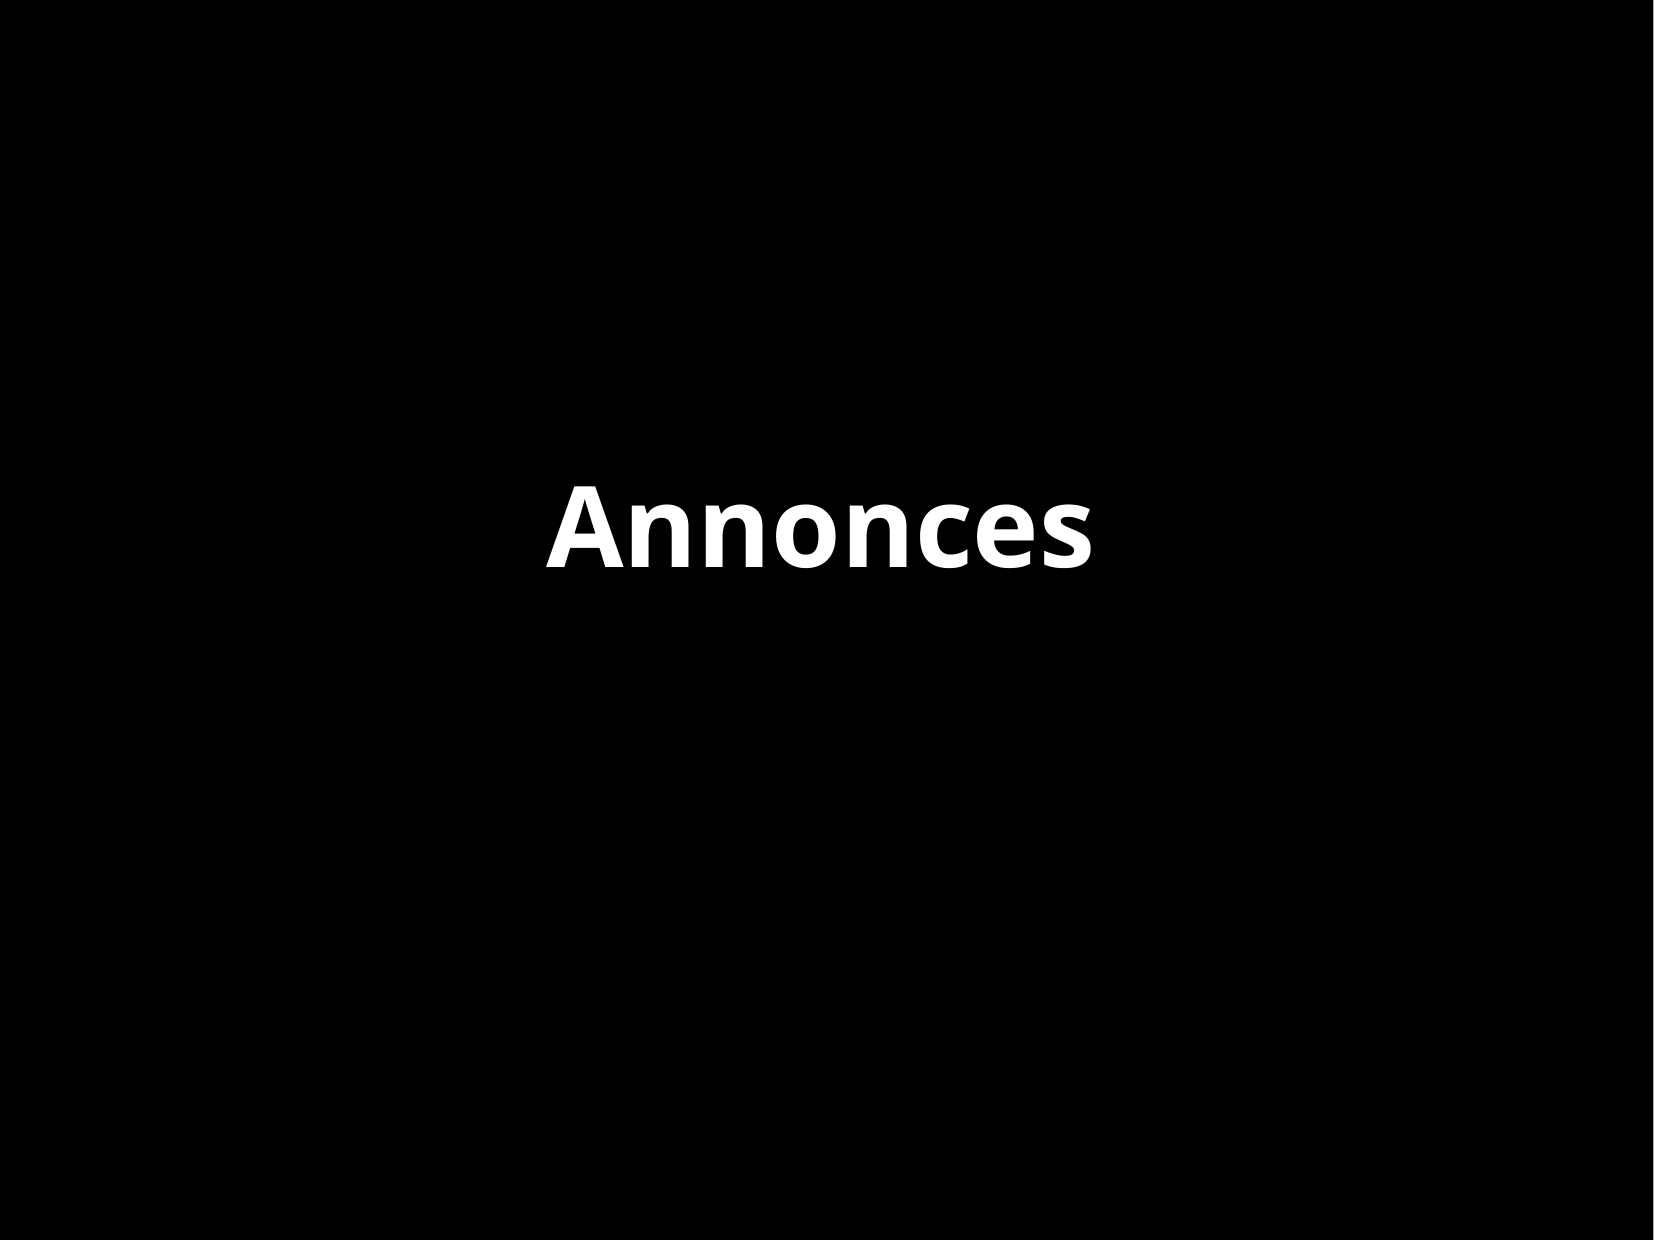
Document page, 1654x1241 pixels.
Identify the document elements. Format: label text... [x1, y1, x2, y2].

subtitle Annonces [35, 43, 1607, 1004]
